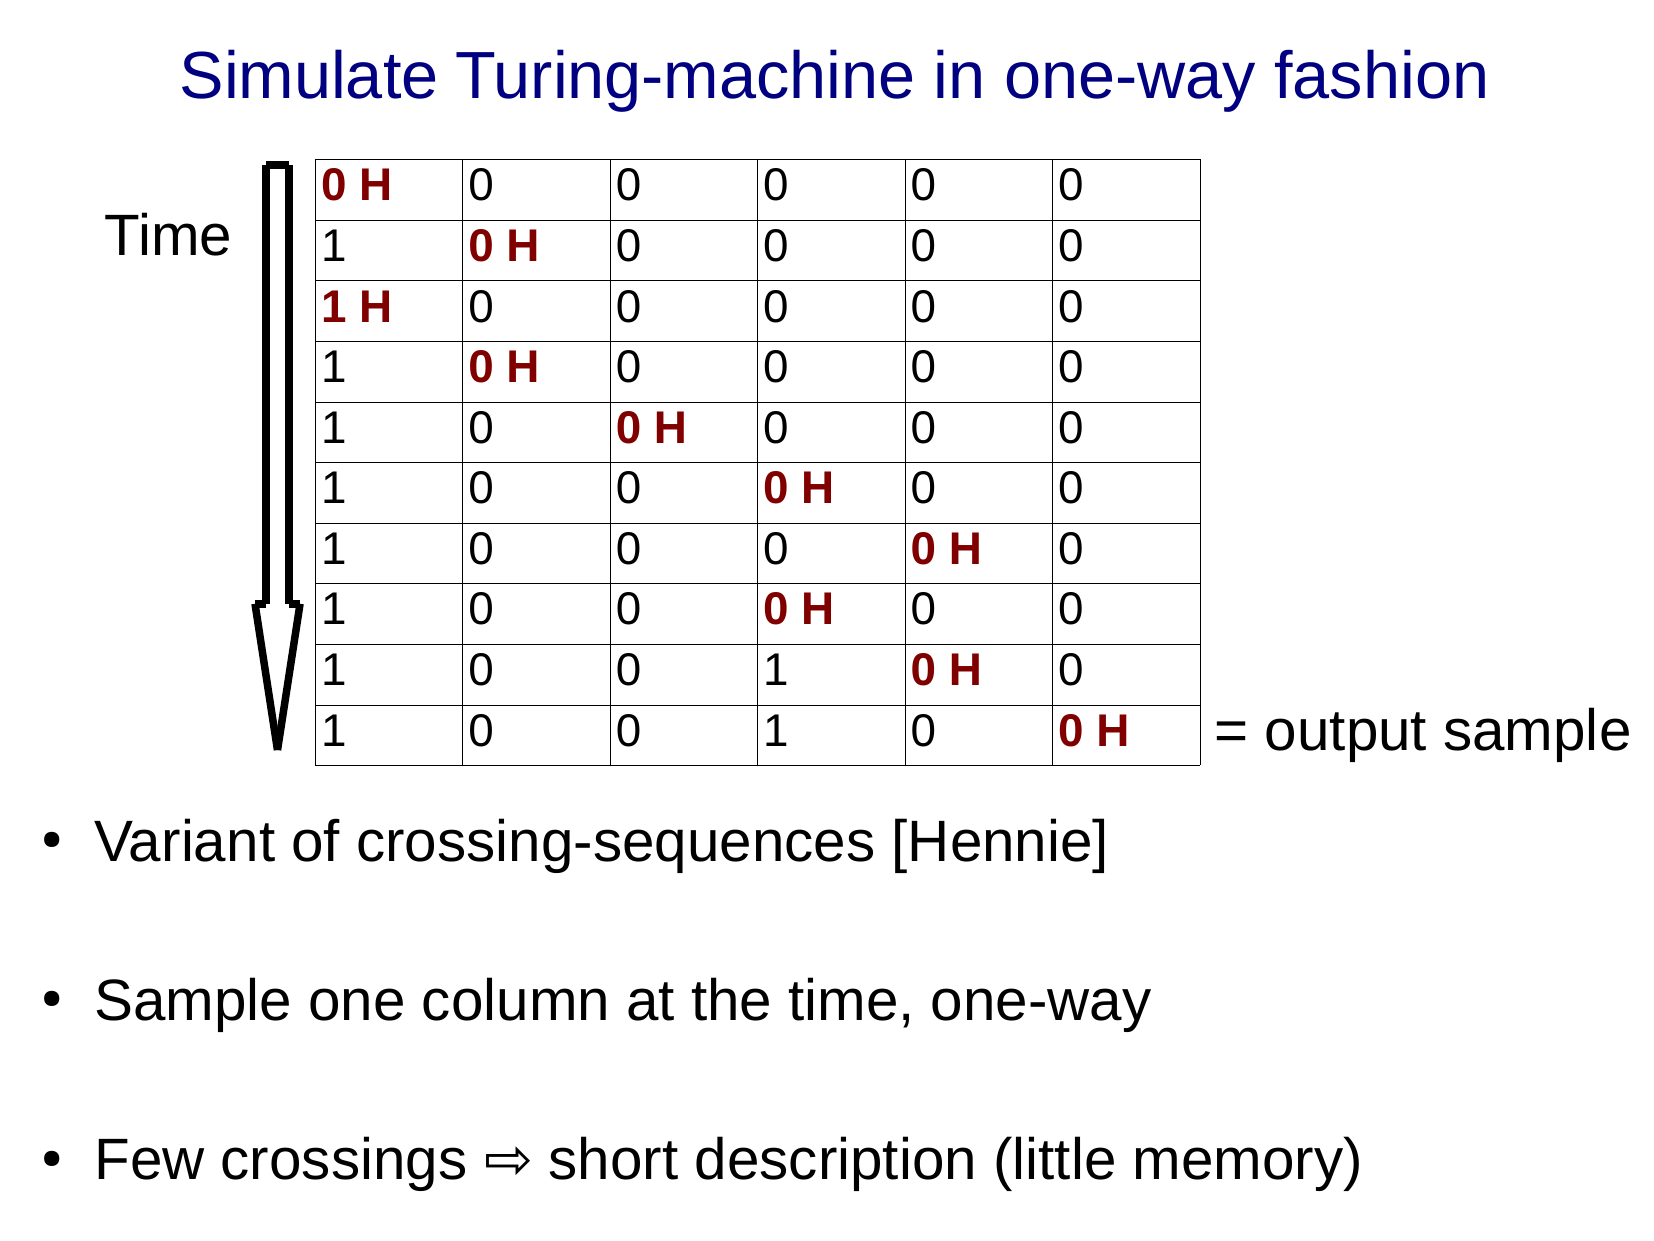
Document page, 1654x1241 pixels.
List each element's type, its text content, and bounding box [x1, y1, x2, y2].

table_cell 0 [1053, 645, 1200, 705]
table_cell 0 [758, 281, 905, 341]
table_cell 1 [316, 706, 462, 765]
table_cell 0 [906, 403, 1052, 462]
table_cell 0 [611, 584, 757, 644]
text_box = output sample [1199, 690, 1647, 770]
table_cell 0 [906, 281, 1052, 341]
table_cell 1 [316, 463, 462, 523]
table_cell 0 [463, 463, 610, 523]
table_cell 0 [1053, 281, 1200, 341]
list Variant of crossing-sequences [Hennie] Sample one column at the time, one-way Few crossings ⇨ short description (little memory) [8, 801, 1636, 1217]
table_header 0 [1053, 160, 1200, 220]
table_cell 0 [758, 221, 905, 280]
table_cell 1 [316, 584, 462, 644]
table_cell 0 H [463, 221, 610, 280]
table_cell 0 [463, 524, 610, 583]
table_cell 0 [1053, 342, 1200, 402]
table_cell 0 H [611, 403, 757, 462]
table_cell 1 [316, 524, 462, 583]
table_cell 0 [1053, 403, 1200, 462]
table_cell 0 [463, 706, 610, 765]
table_cell 0 H [906, 645, 1052, 705]
table_header 0 [758, 160, 905, 220]
table_cell 0 [463, 281, 610, 341]
table_cell 0 [611, 221, 757, 280]
table_cell 0 [1053, 524, 1200, 583]
table_cell 0 H [906, 524, 1052, 583]
text_box Time [90, 195, 256, 275]
table_cell 0 [906, 706, 1052, 765]
table_cell 0 [611, 342, 757, 402]
table_cell 0 [611, 463, 757, 523]
table_cell 0 [906, 584, 1052, 644]
table_cell 0 [1053, 584, 1200, 644]
table_cell 0 [463, 584, 610, 644]
table_header 0 [906, 160, 1052, 220]
table_header 0 H [316, 160, 462, 220]
table_cell 0 [906, 221, 1052, 280]
table_cell 0 [1053, 463, 1200, 523]
title Simulate Turing-machine in one-way fashion [131, 0, 1538, 151]
table_cell 0 [611, 645, 757, 705]
table_cell 0 H [463, 342, 610, 402]
table_cell 1 [316, 403, 462, 462]
table_cell 0 [906, 342, 1052, 402]
table_cell 0 H [1053, 706, 1199, 765]
table_cell 0 [611, 281, 757, 341]
table_cell 0 [1053, 221, 1200, 280]
table_cell 0 [758, 403, 905, 462]
table_cell 1 [758, 645, 905, 705]
table_cell 0 [611, 706, 757, 765]
table_header 0 [611, 160, 757, 220]
table_cell 0 [758, 524, 905, 583]
table_cell 0 [906, 463, 1052, 523]
table_header 0 [463, 160, 610, 220]
table_cell 1 [758, 706, 905, 765]
table_cell 1 [316, 342, 462, 402]
table_cell 0 [463, 403, 610, 462]
table_cell 0 [463, 645, 610, 705]
table_cell 0 [611, 524, 757, 583]
table_cell 0 [758, 342, 905, 402]
table_cell 1 H [316, 281, 462, 341]
table_cell 1 [316, 221, 462, 280]
table_cell 0 H [758, 463, 905, 523]
table_cell 1 [316, 645, 462, 705]
table_cell 0 H [758, 584, 905, 644]
